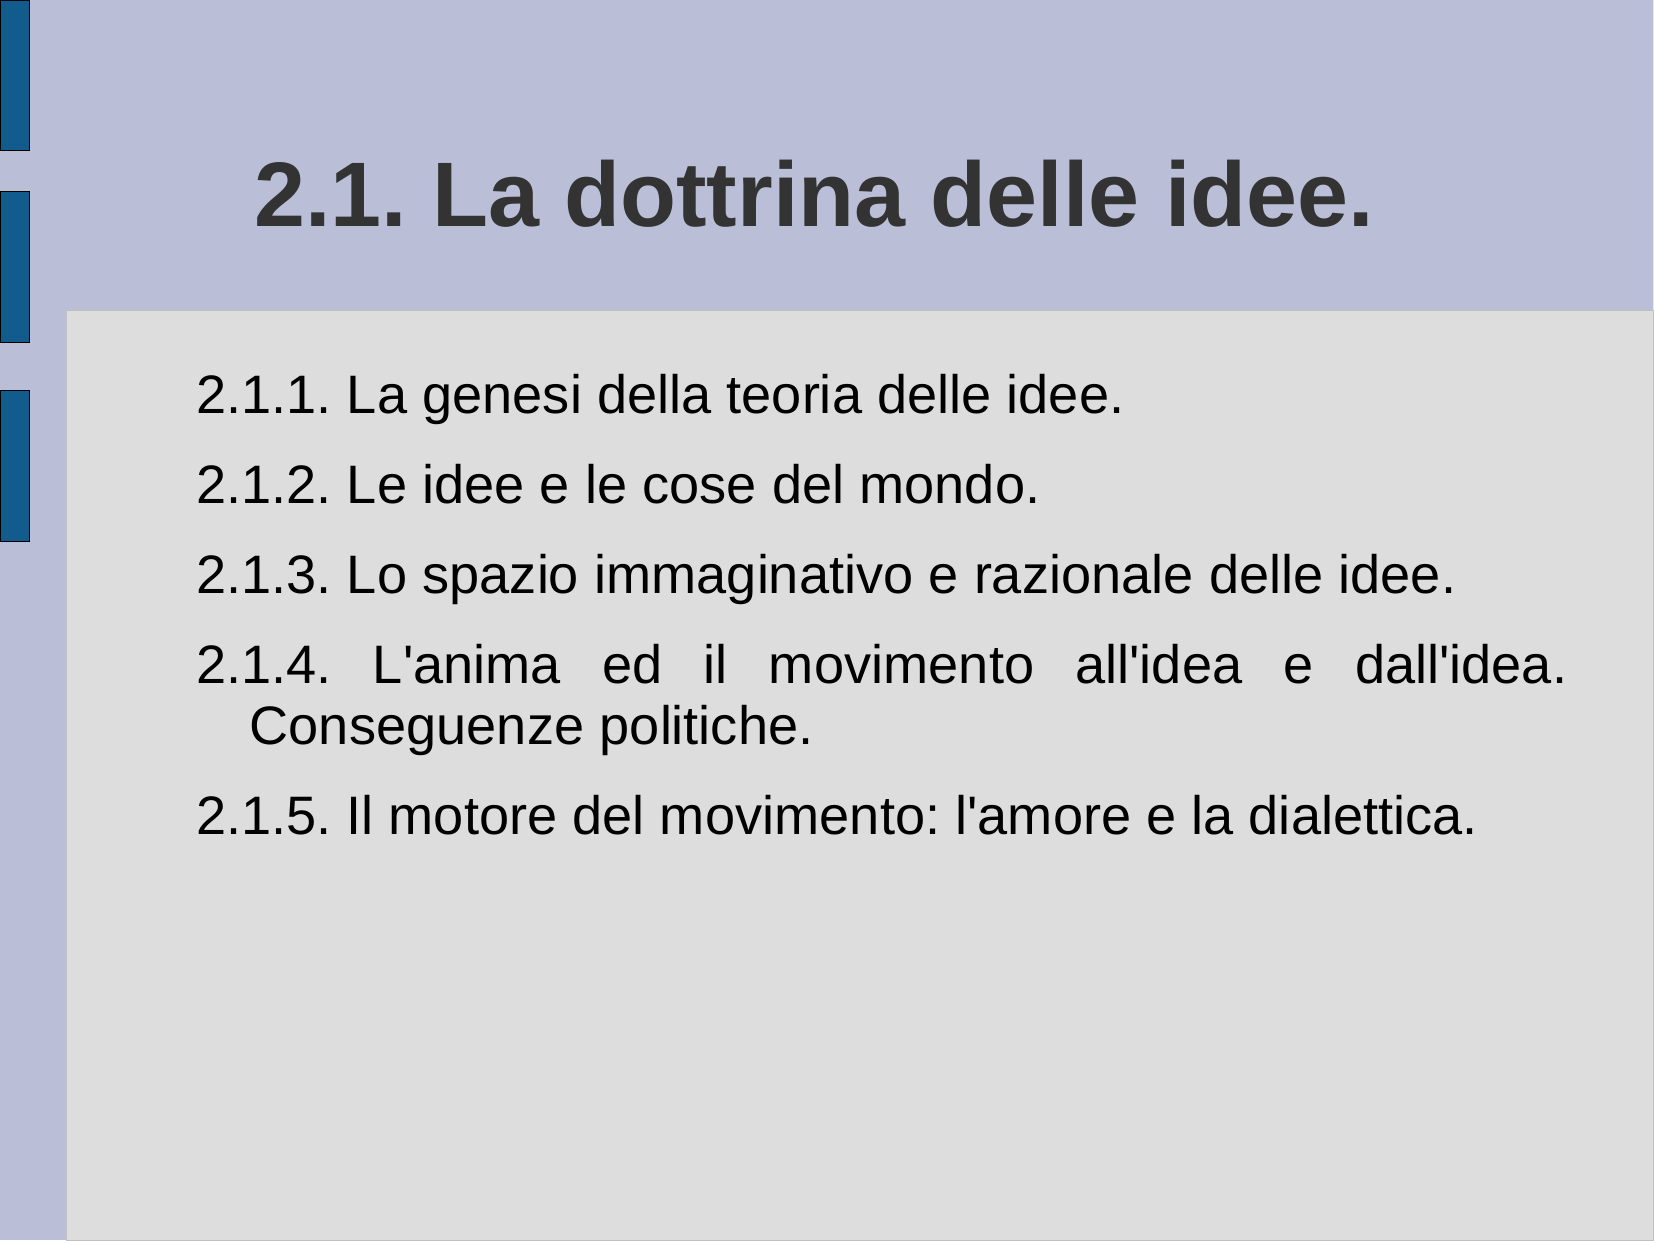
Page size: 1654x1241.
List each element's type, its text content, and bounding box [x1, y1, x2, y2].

title 2.1. La dottrina delle idee. [121, 91, 1534, 299]
list 2.1.1. La genesi della teoria delle idee. 2.1.2. Le idee e le cose del mondo. 2.1.3. Lo spazio immaginativo e razionale delle idee. 2.1.4. L'anima ed il movimento all'idea e dall'idea. Conseguenze politiche. 2.1.5. Il motore del movimento: l'amore e la dialettica. [178, 364, 1570, 1147]
